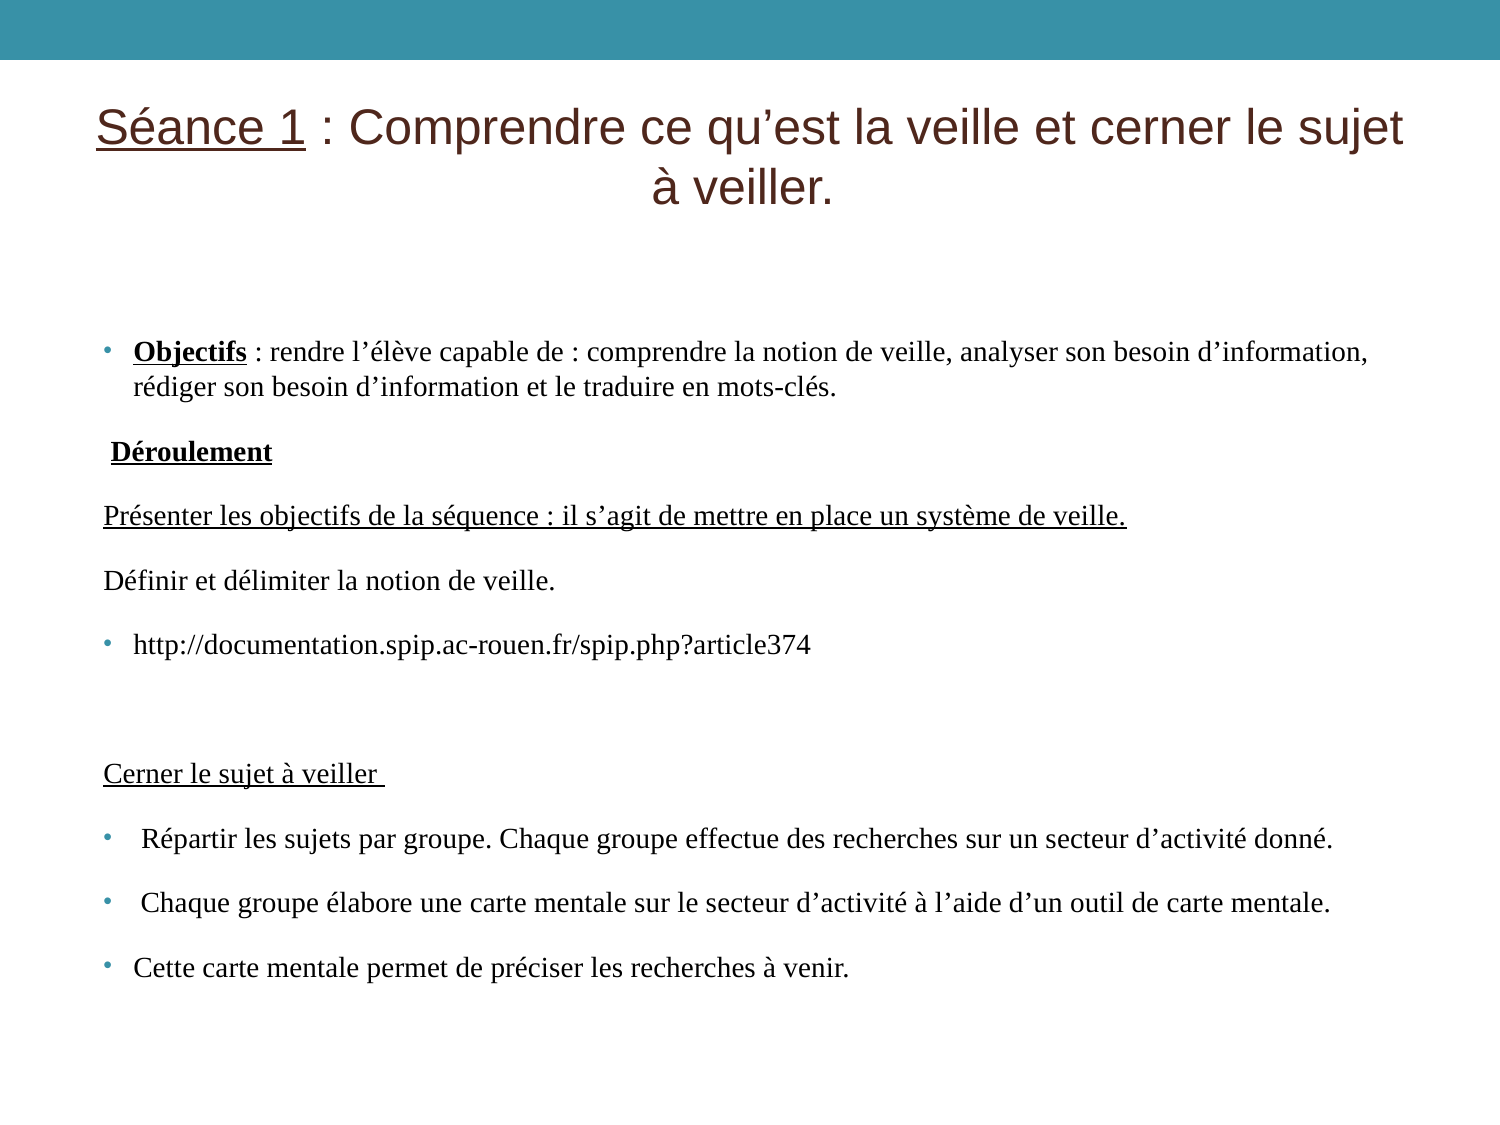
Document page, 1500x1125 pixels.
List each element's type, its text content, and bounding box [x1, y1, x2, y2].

title Séance 1 : Comprendre ce qu’est la veille et cerner le sujet à veiller. [75, 87, 1425, 197]
list Objectifs : rendre l’élève capable de : comprendre la notion de veille, analyser son besoin d’information, rédiger son besoin d’information et le traduire en mots-clés. Déroulement Présenter les objectifs de la séquence : il s’agit de mettre en place un système de veille. Définir et délimiter la notion de veille. http://documentation.spip.ac-rouen.fr/spip.php?article374 Cerner le sujet à veiller Répartir les sujets par groupe. Chaque groupe effectue des recherches sur un secteur d’activité donné. Chaque groupe élabore une carte mentale sur le secteur d’activité à l’aide d’un outil de carte mentale. Cette carte mentale permet de préciser les recherches à venir. [88, 196, 1439, 1083]
